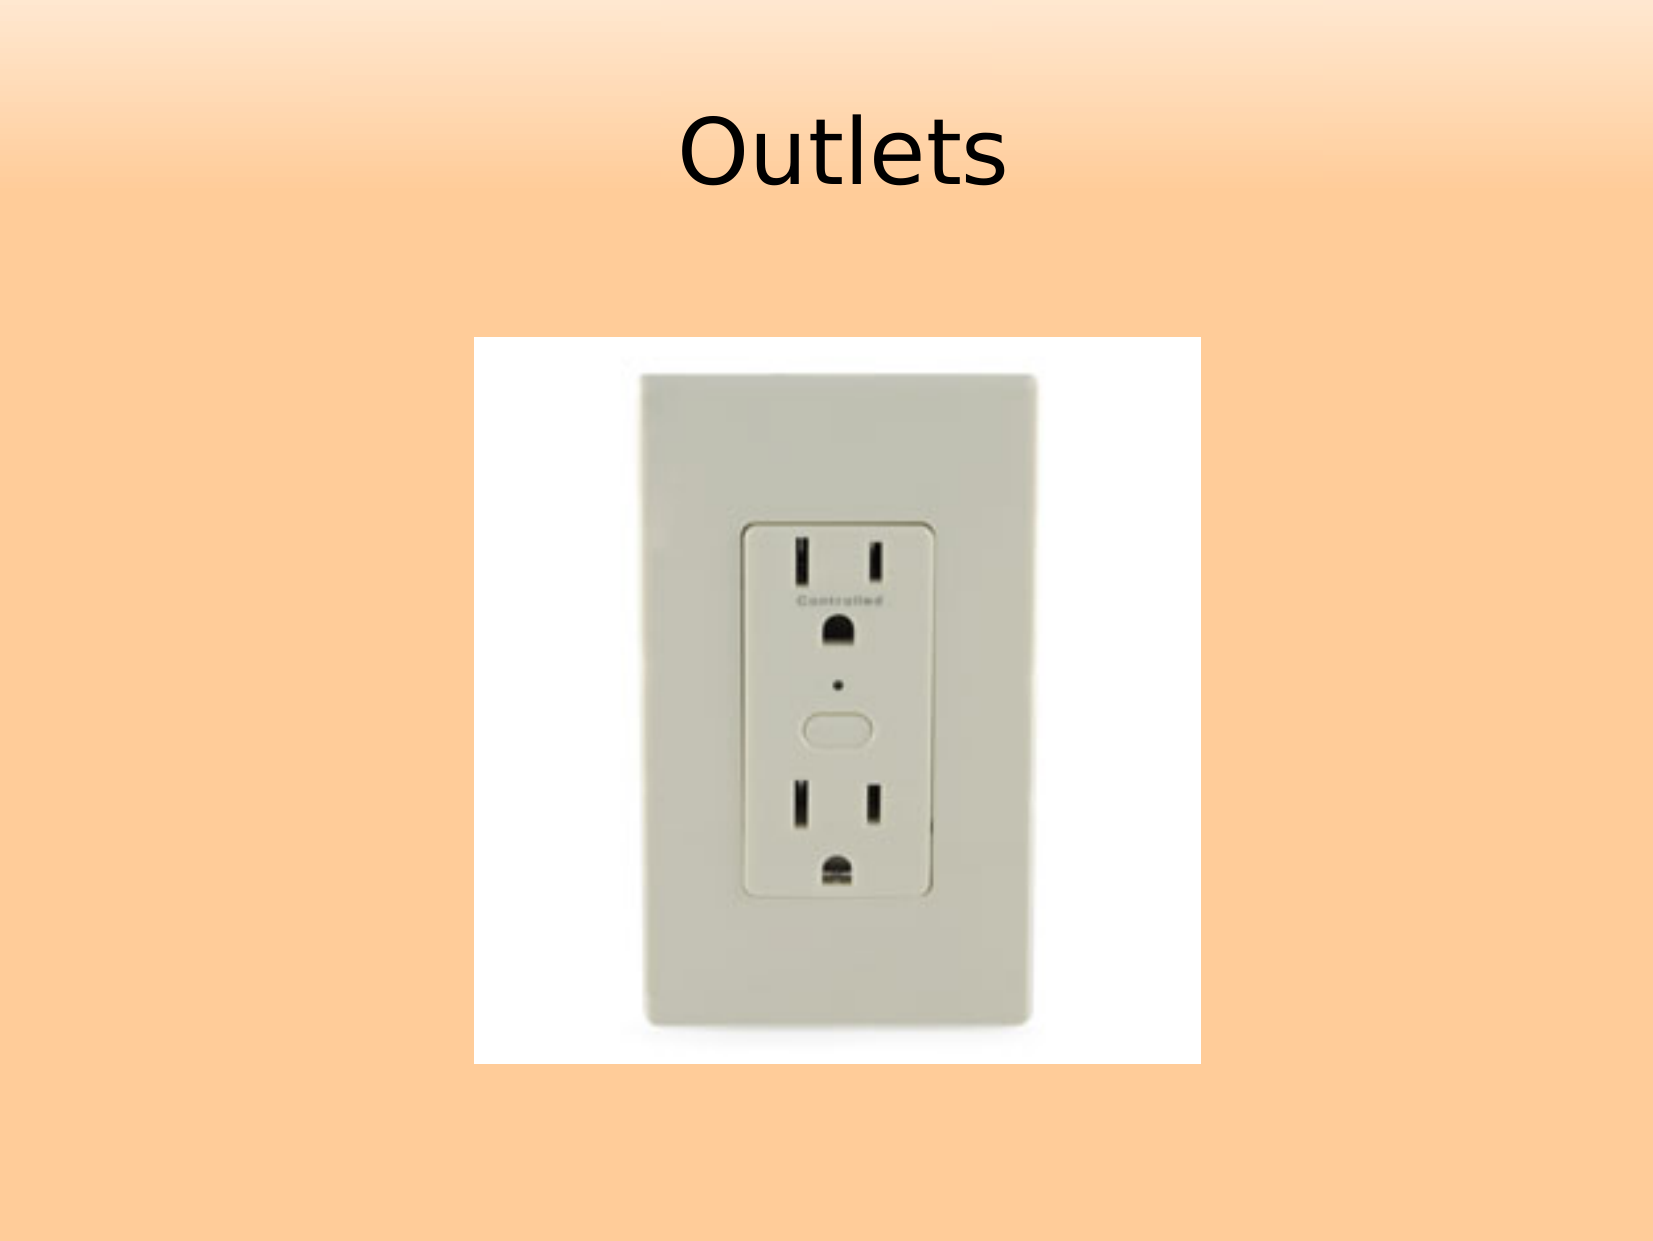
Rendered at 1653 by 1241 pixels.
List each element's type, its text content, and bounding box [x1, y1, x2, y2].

title Outlets [82, 49, 1571, 257]
picture [0, 0, 1653, 188]
picture [474, 337, 1201, 1064]
